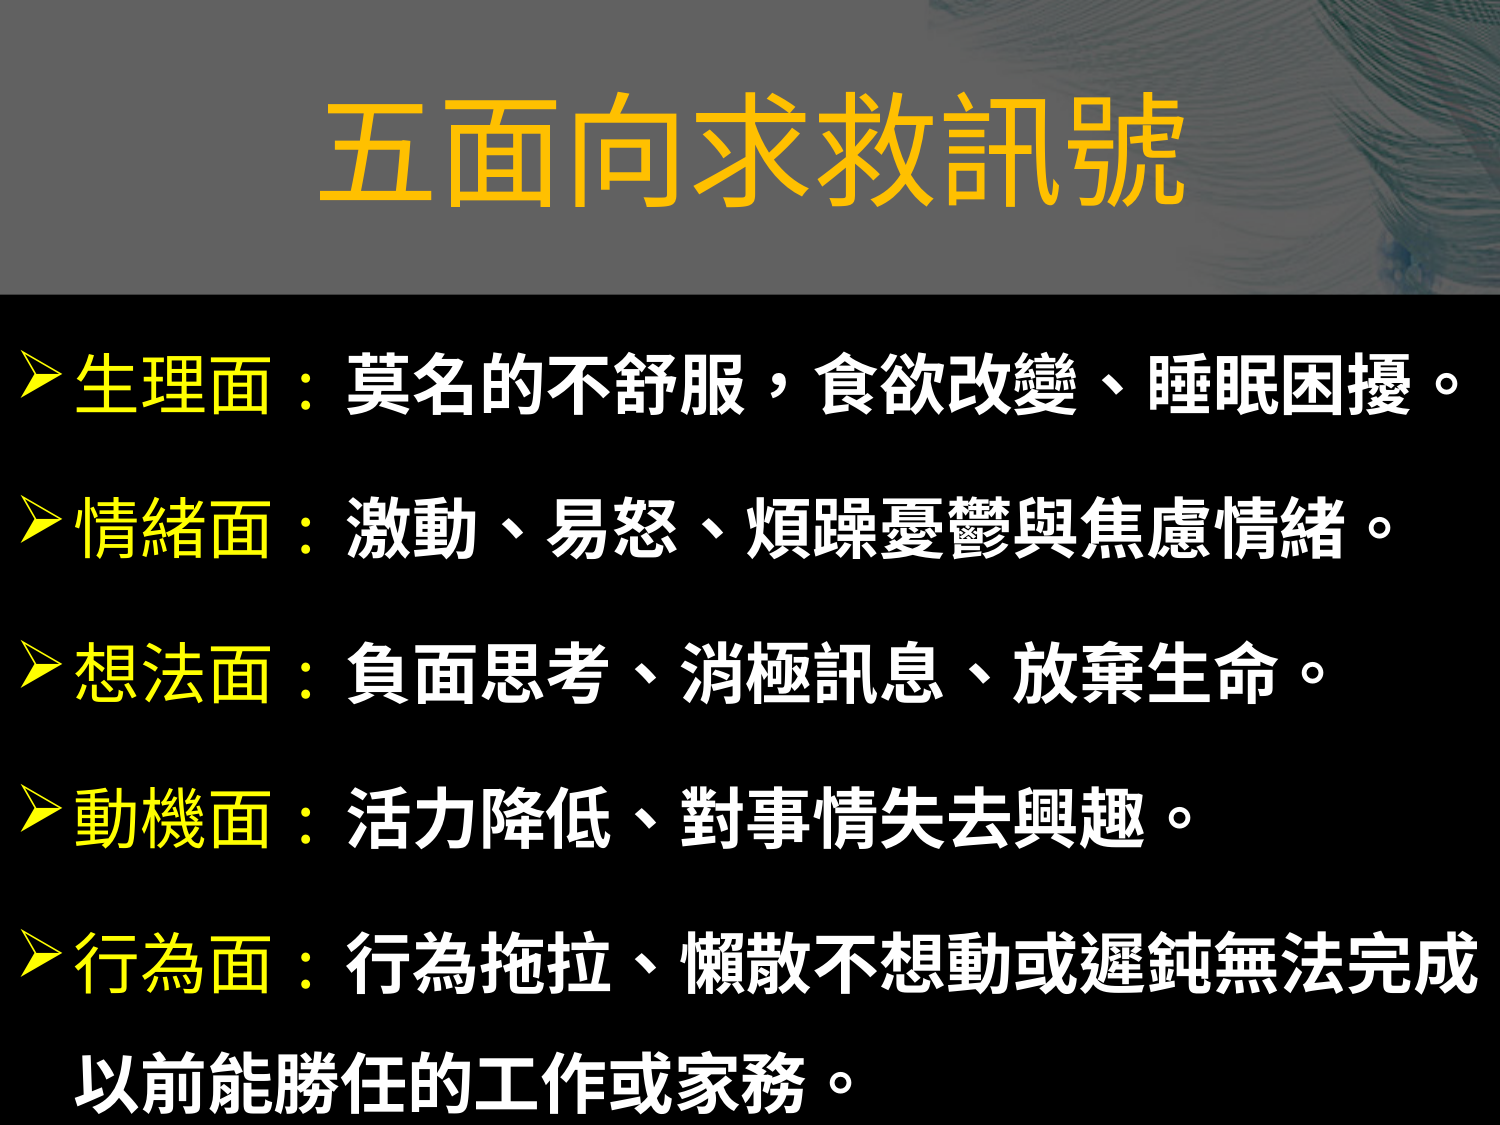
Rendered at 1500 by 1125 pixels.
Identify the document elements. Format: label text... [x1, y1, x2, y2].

text_box 五面向求救訊號 [0, 0, 1500, 294]
text_box 生理面:莫名的不舒服，食欲改變、睡眠困擾。 情緒面:激動、易怒、煩躁憂鬱與焦慮情緒。 想法面:負面思考、消極訊息、放棄生命。 動機面:活力降低、對事情失去興趣。 行為面:行為拖拉、懶散不想動或遲鈍無法完成以前能勝任的工作或家務。 [0, 294, 1500, 1125]
